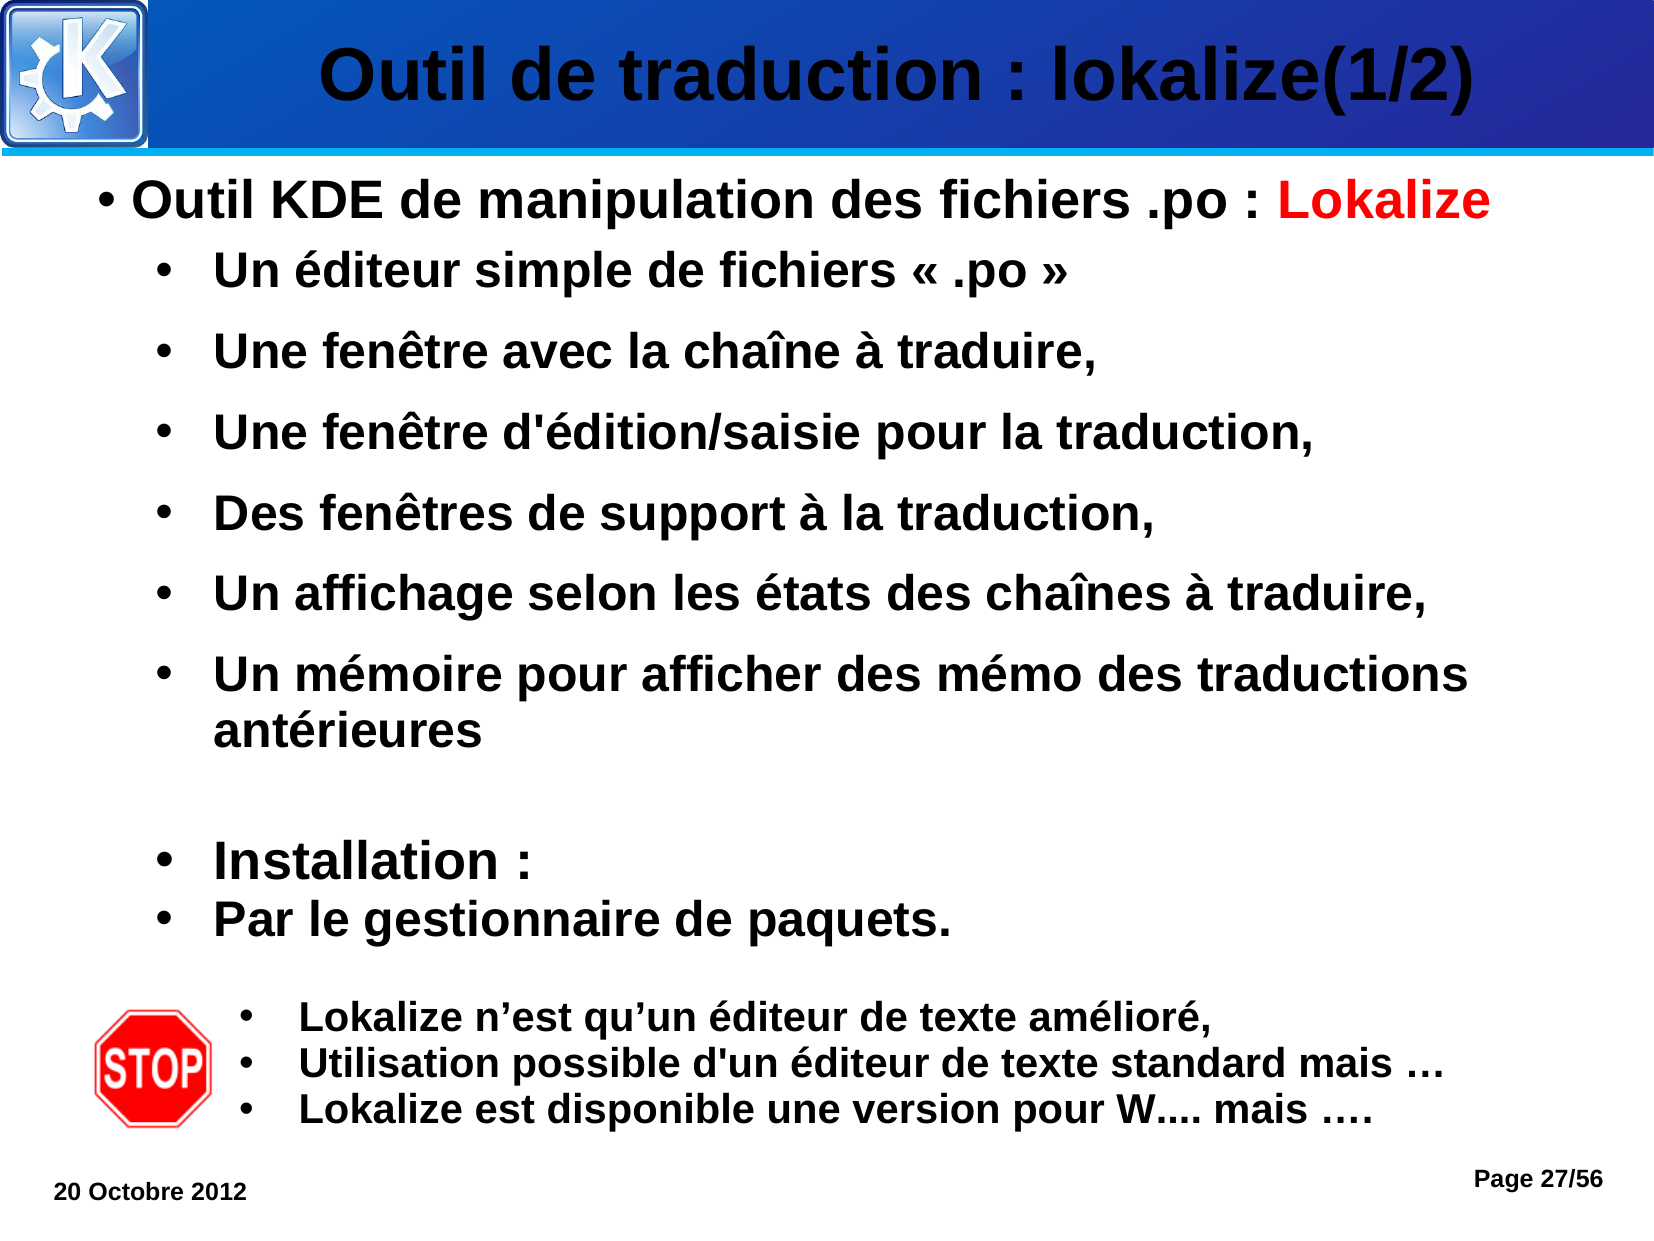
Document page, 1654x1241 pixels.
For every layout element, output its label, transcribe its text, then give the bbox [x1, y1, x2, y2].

text_box Lokalize n’est qu’un éditeur de texte amélioré, Utilisation possible d'un éditeur de texte standard mais … Lokalize est disponible une version pour W.... mais …. [224, 986, 1607, 1188]
picture [0, 0, 141, 148]
text_box Outil de traduction : lokalize(1/2) [141, 0, 1654, 148]
text_box Outil KDE de manipulation des fichiers .po : Lokalize Un éditeur simple de fichiers « .po » Une fenêtre avec la chaîne à traduire, Une fenêtre d'édition/saisie pour la traduction, Des fenêtres de support à la traduction, Un affichage selon les états des chaînes à traduire, Un mémoire pour afficher des mémo des traductions antérieures Installation : Par le gestionnaire de paquets. [82, 159, 1595, 892]
picture [94, 1009, 213, 1129]
